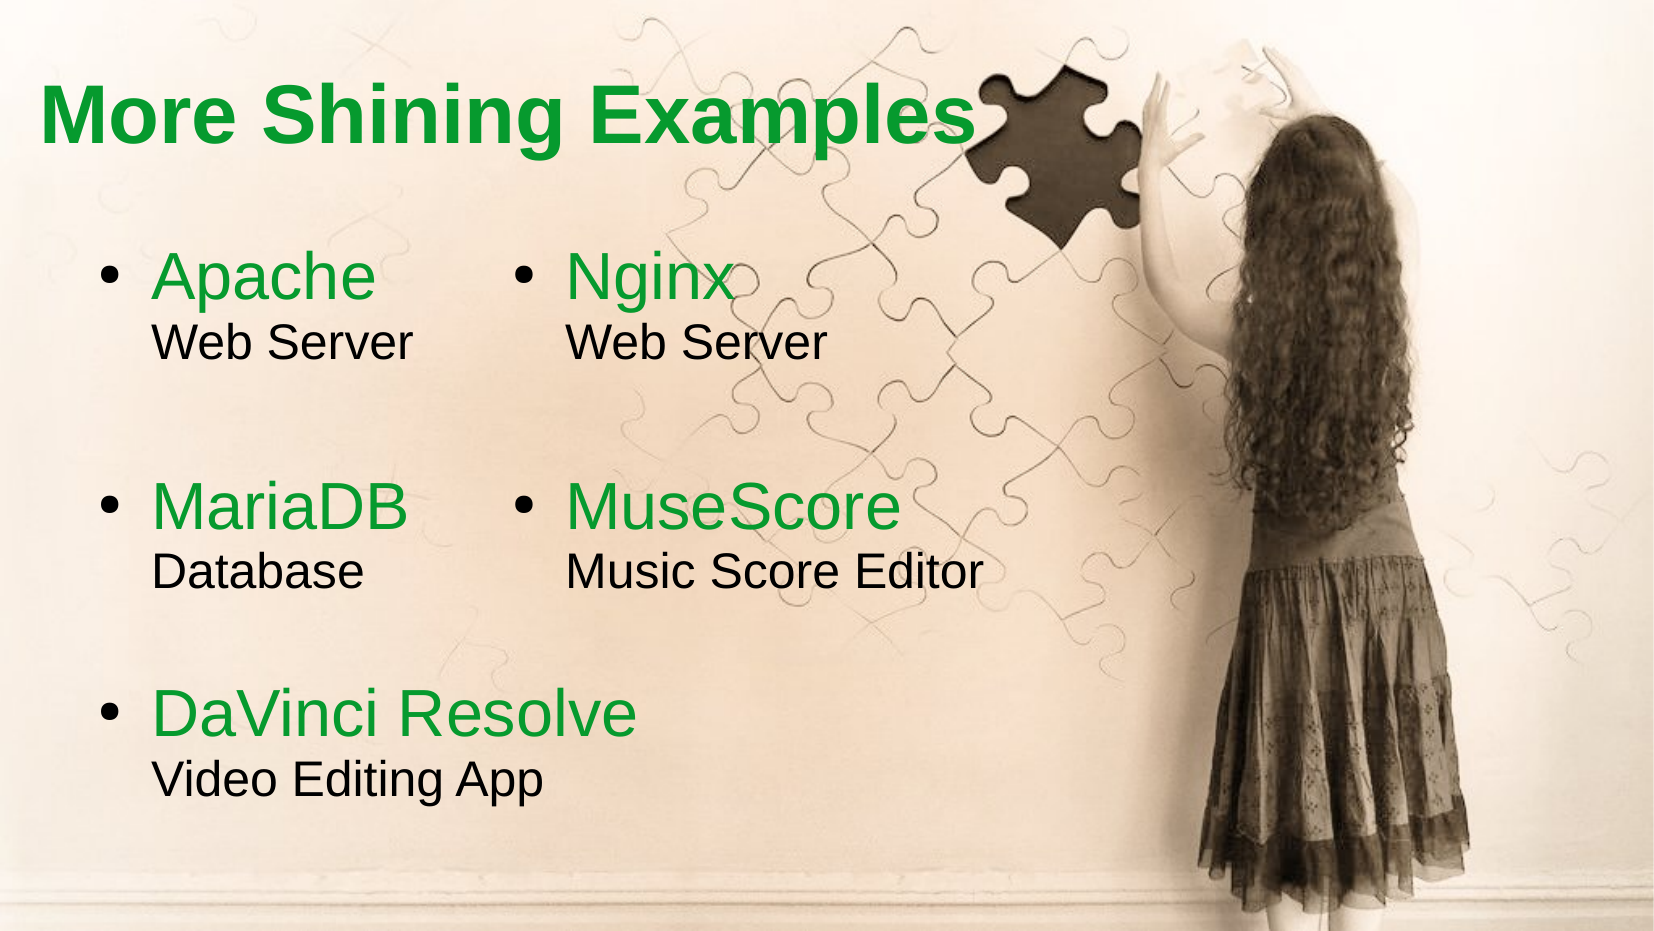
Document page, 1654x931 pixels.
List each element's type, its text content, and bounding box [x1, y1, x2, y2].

title More Shining Examples [19, 22, 999, 209]
list DaVinci Resolve Video Editing App [80, 676, 701, 886]
list MariaDB Database [80, 468, 494, 676]
picture [0, 0, 1654, 931]
list Apache Web Server [80, 239, 494, 449]
list MuseScore Music Score Editor [494, 468, 1027, 679]
list Nginx Web Server [494, 239, 1027, 449]
